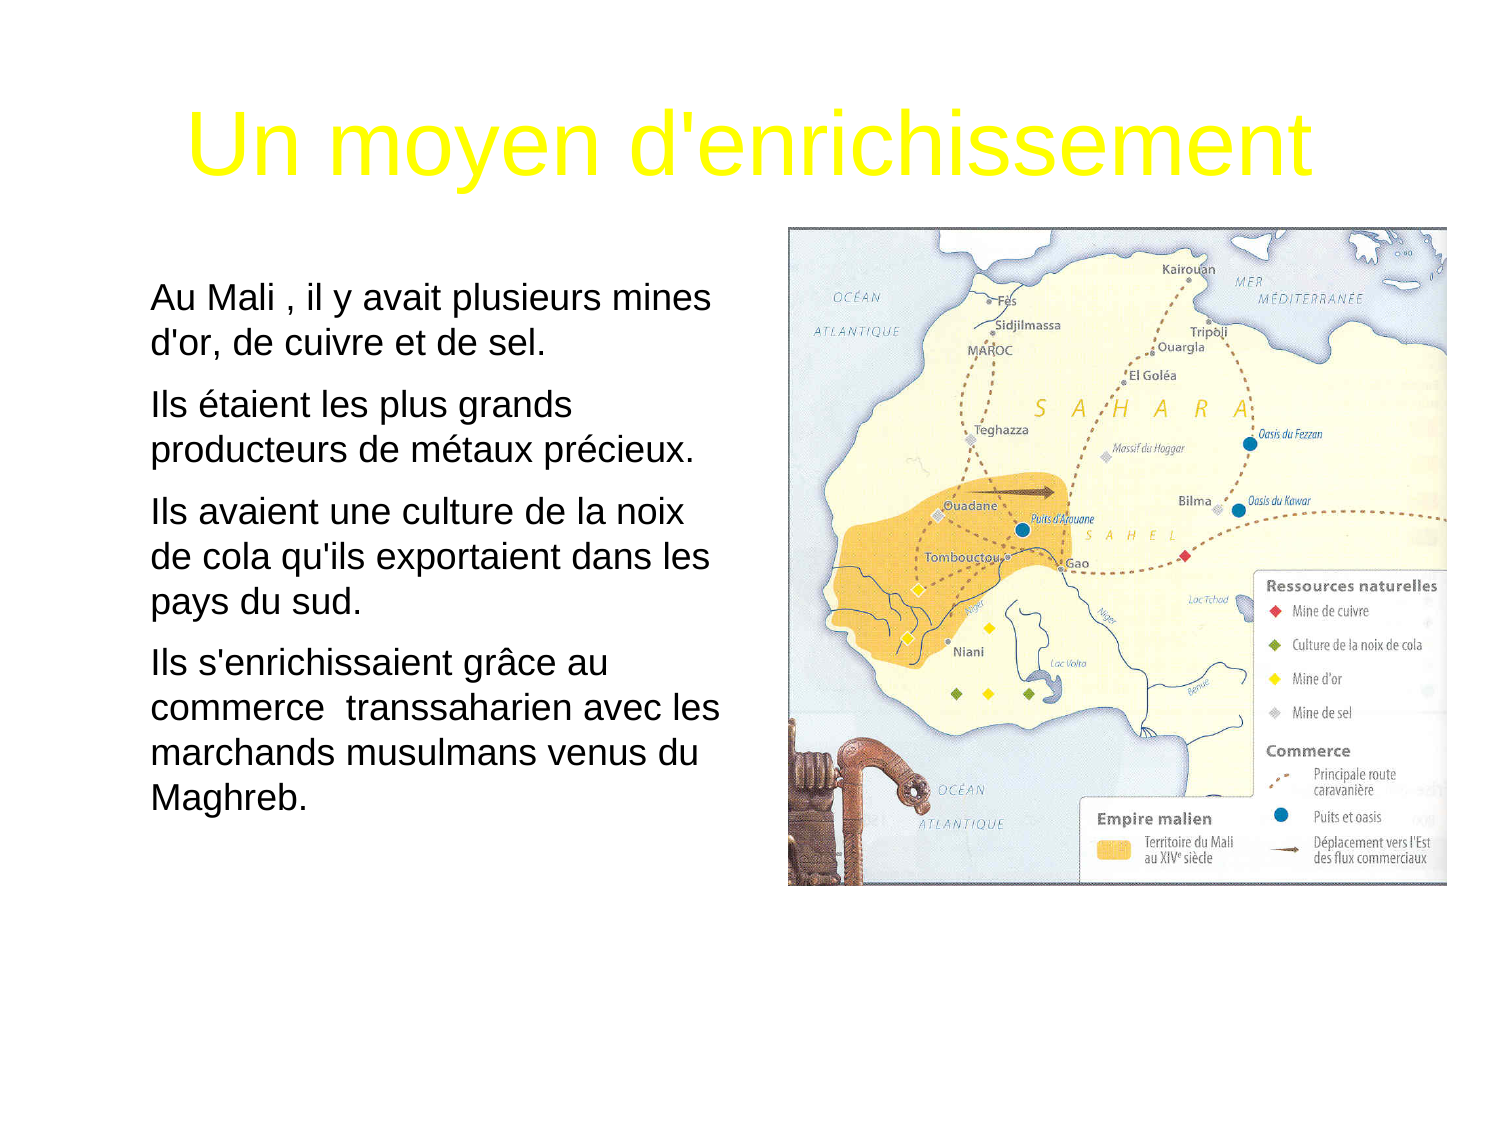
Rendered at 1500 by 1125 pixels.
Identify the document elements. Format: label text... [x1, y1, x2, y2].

title Un moyen d'enrichissement [75, 13, 1425, 265]
list Au Mali , il y avait plusieurs mines d'or, de cuivre et de sel. Ils étaient les plus grands producteurs de métaux précieux. Ils avaient une culture de la noix de cola qu'ils exportaient dans les pays du sud. Ils s'enrichissaient grâce au commerce transsaharien avec les marchands musulmans venus du Maghreb. [79, 265, 739, 1009]
picture [788, 227, 1447, 886]
